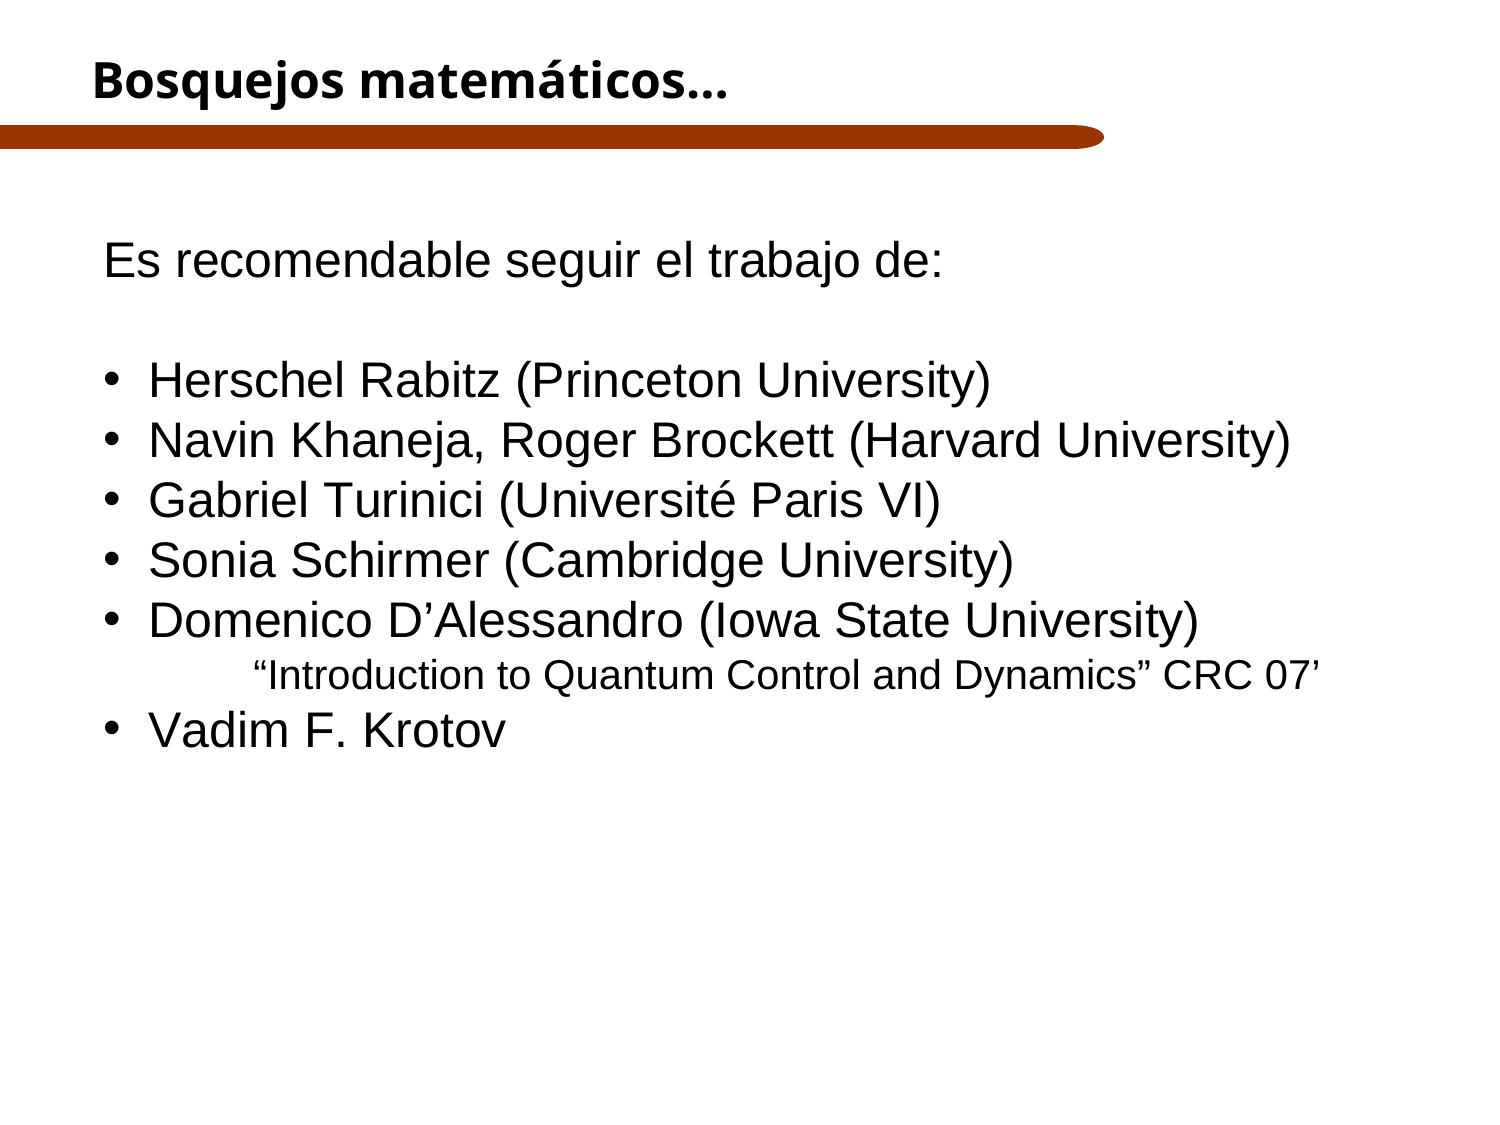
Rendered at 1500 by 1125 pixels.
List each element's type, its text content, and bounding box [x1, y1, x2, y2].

text_box Es recomendable seguir el trabajo de: Herschel Rabitz (Princeton University) Navin Khaneja, Roger Brockett (Harvard University) Gabriel Turinici (Université Paris VI) Sonia Schirmer (Cambridge University) Domenico D’Alessandro (Iowa State University) “Introduction to Quantum Control and Dynamics” CRC 07’ Vadim F. Krotov [88, 220, 1459, 826]
text_box Bosquejos matemáticos… [76, 7, 1427, 149]
